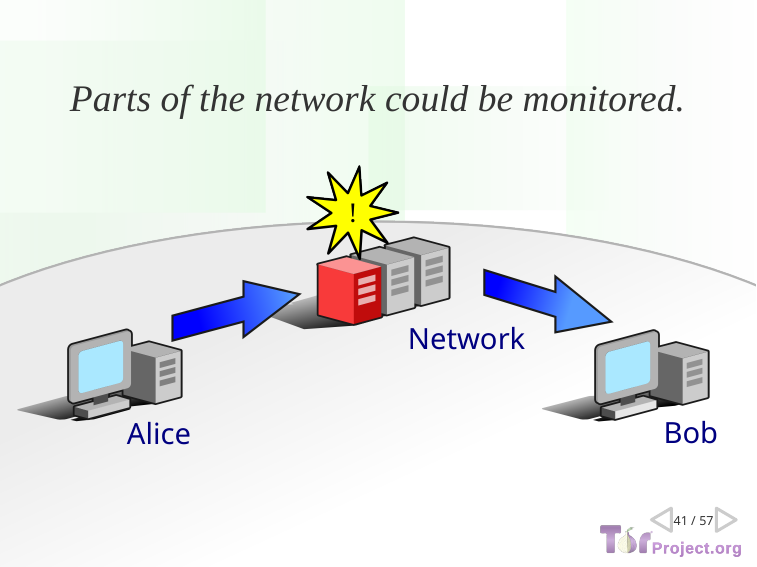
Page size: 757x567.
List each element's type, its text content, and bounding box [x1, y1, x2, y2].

picture [0, 0, 757, 567]
text_box Network [382, 310, 551, 361]
text_box Bob [634, 404, 748, 455]
text_box Parts of the network could be monitored. [0, 70, 756, 127]
text_box [651, 508, 672, 532]
text_box [716, 508, 737, 532]
text_box Alice [102, 405, 216, 456]
text_box <number> / 61 [618, 504, 756, 555]
